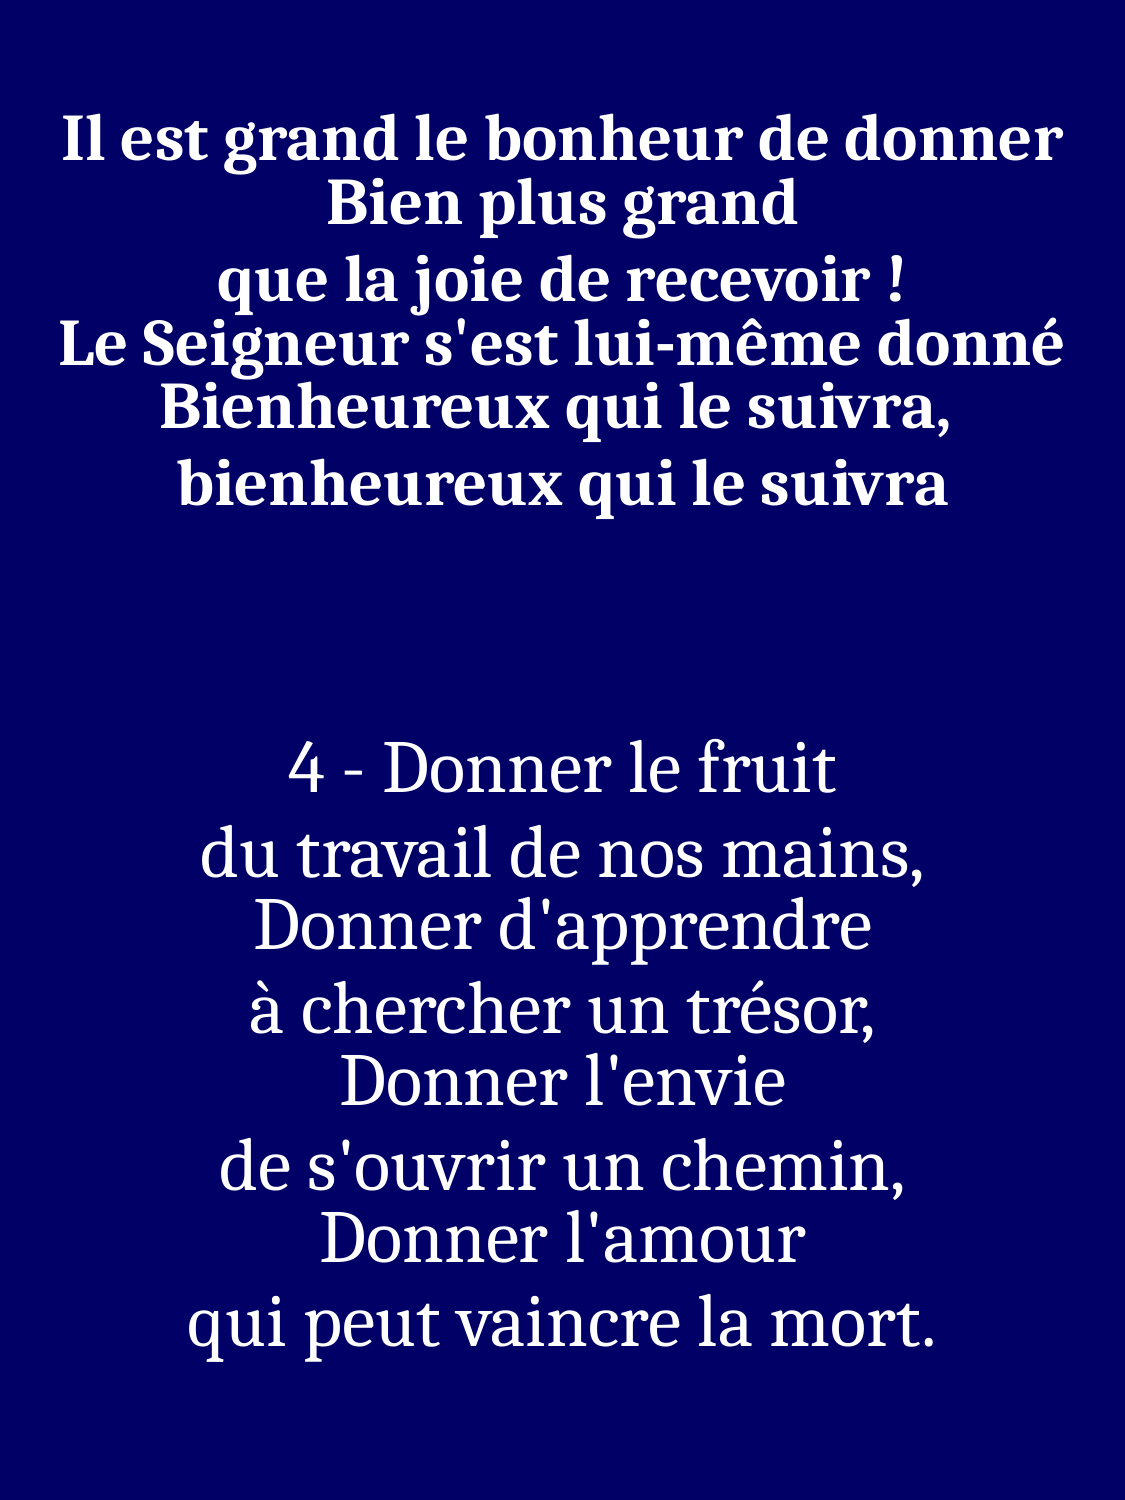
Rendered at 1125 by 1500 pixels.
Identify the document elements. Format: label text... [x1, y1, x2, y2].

text_box Il est grand le bonheur de donner Bien plus grand que la joie de recevoir ! Le Seigneur s'est lui-même donné Bienheureux qui le suivra, bienheureux qui le suivra 4 - Donner le fruit du travail de nos mains, Donner d'apprendre à chercher un trésor, Donner l'envie de s'ouvrir un chemin, Donner l'amour qui peut vaincre la mort. [43, 101, 1083, 1369]
